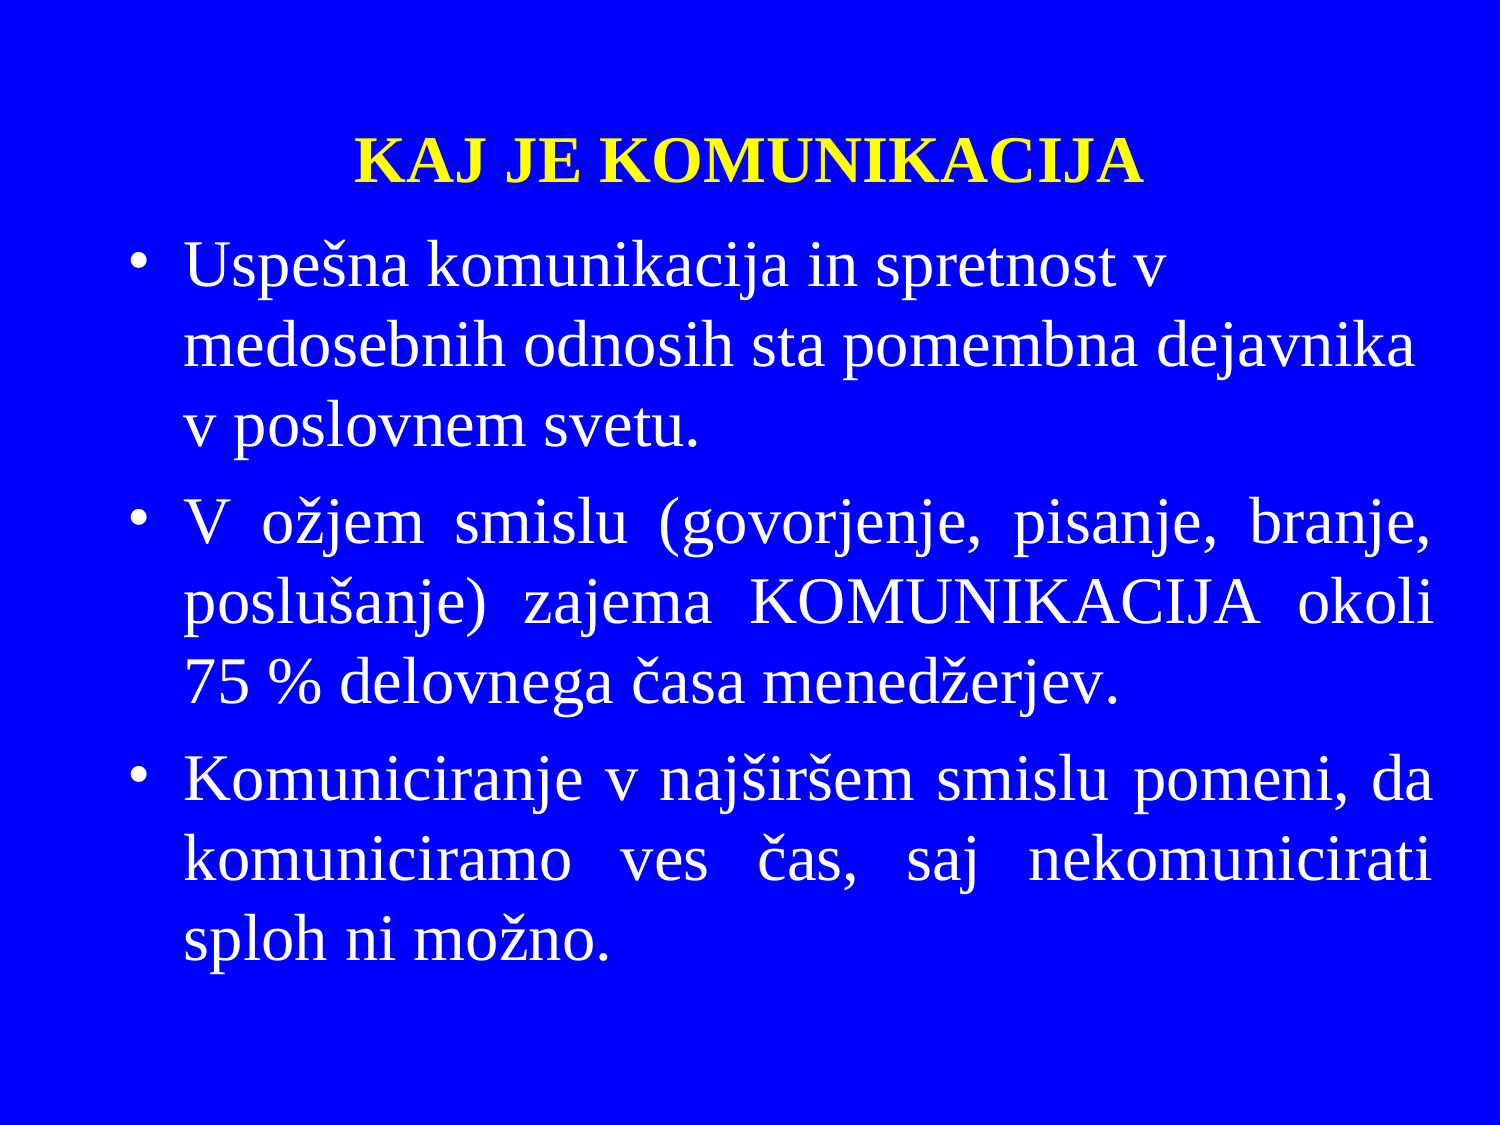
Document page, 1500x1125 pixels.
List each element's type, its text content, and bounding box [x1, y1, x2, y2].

title KAJ JE KOMUNIKACIJA [112, 99, 1388, 212]
list Uspešna komunikacija in spretnost v medosebnih odnosih sta pomembna dejavnika v poslovnem svetu. V ožjem smislu (govorjenje, pisanje, branje, poslušanje) zajema KOMUNIKACIJA okoli 75 % delovnega časa menedžerjev. Komuniciranje v najširšem smislu pomeni, da komuniciramo ves čas, saj nekomunicirati sploh ni možno. [112, 212, 1450, 1078]
